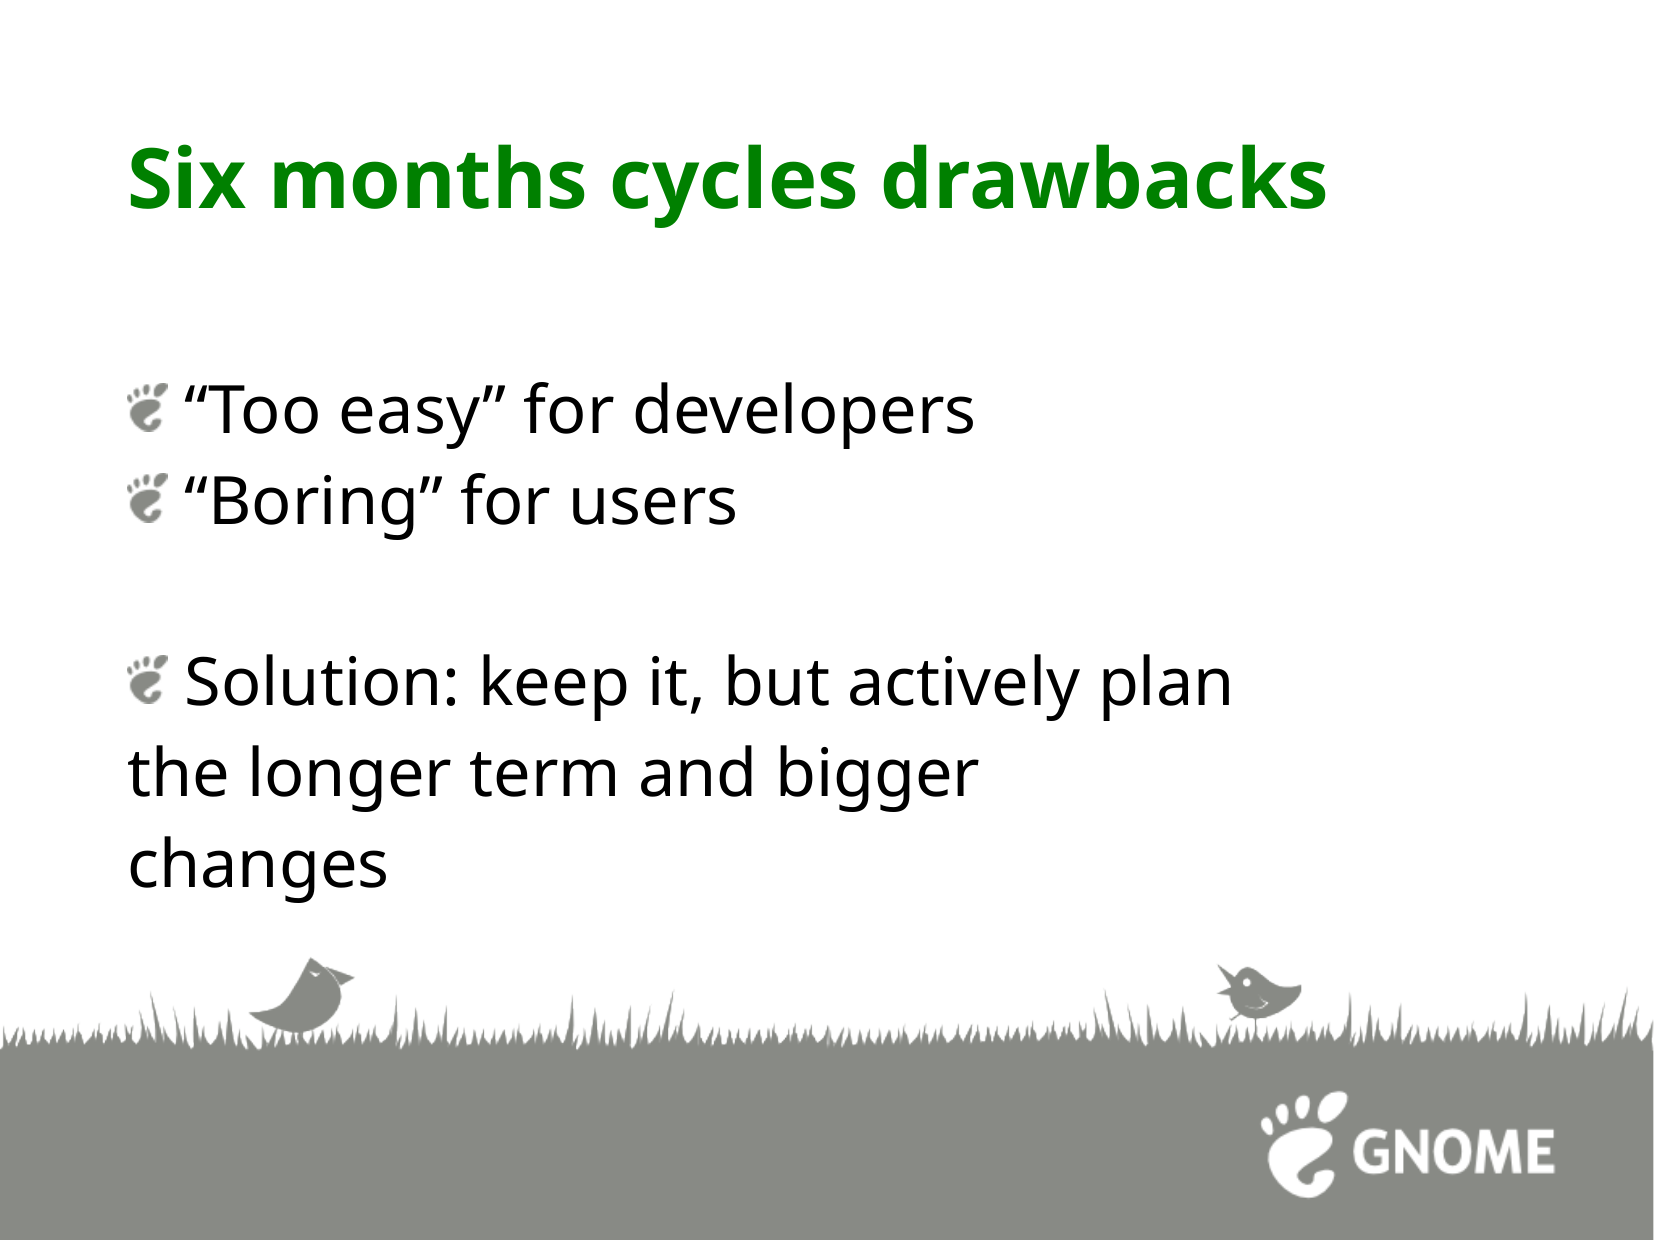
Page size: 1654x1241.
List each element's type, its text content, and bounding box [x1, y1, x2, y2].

picture [0, 0, 1654, 1241]
text_box Six months cycles drawbacks [112, 112, 1351, 322]
text_box “Too easy” for developers “Boring” for users Solution: keep it, but actively plan the longer term and bigger changes [112, 354, 1276, 837]
